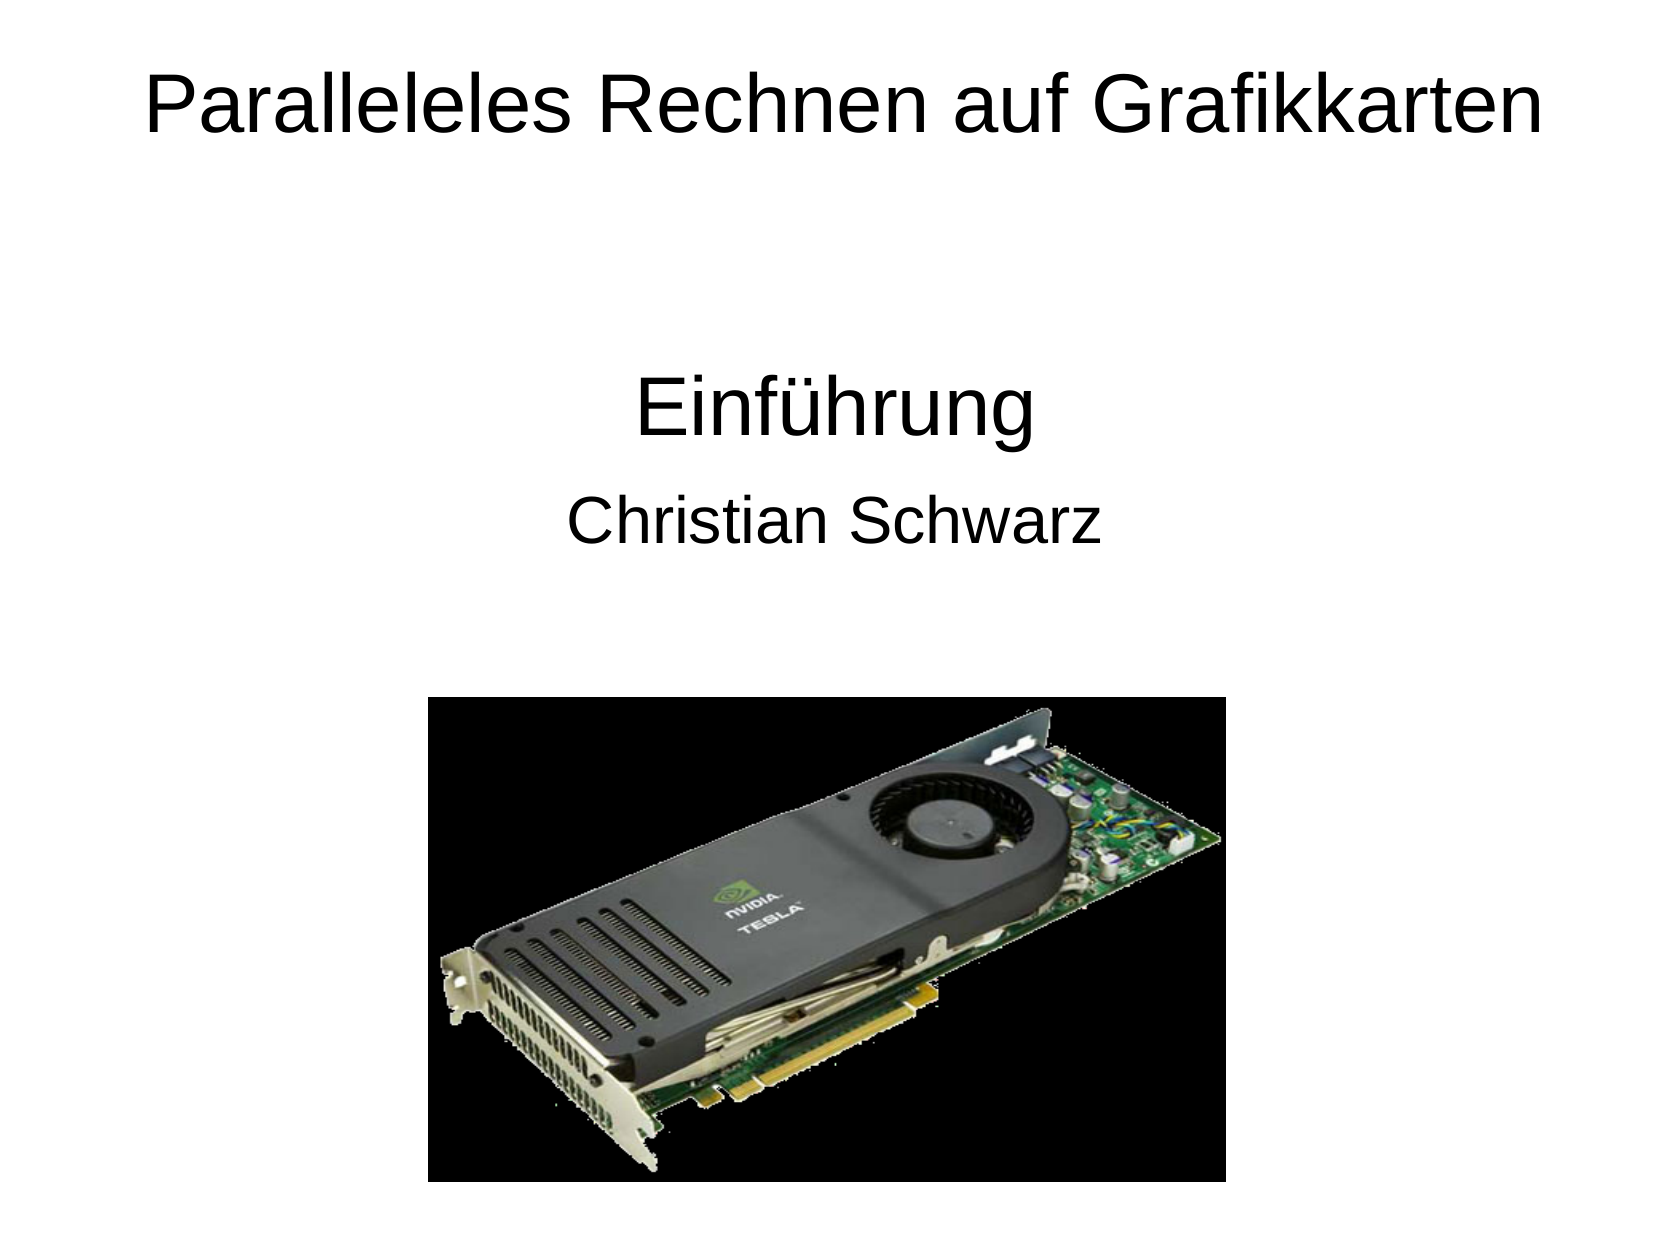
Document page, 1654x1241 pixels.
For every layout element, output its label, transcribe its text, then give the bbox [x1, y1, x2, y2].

picture [428, 697, 1226, 1182]
list Einführung Christian Schwarz [82, 360, 1571, 613]
title Paralleleles Rechnen auf Grafikkarten [0, 0, 1654, 208]
